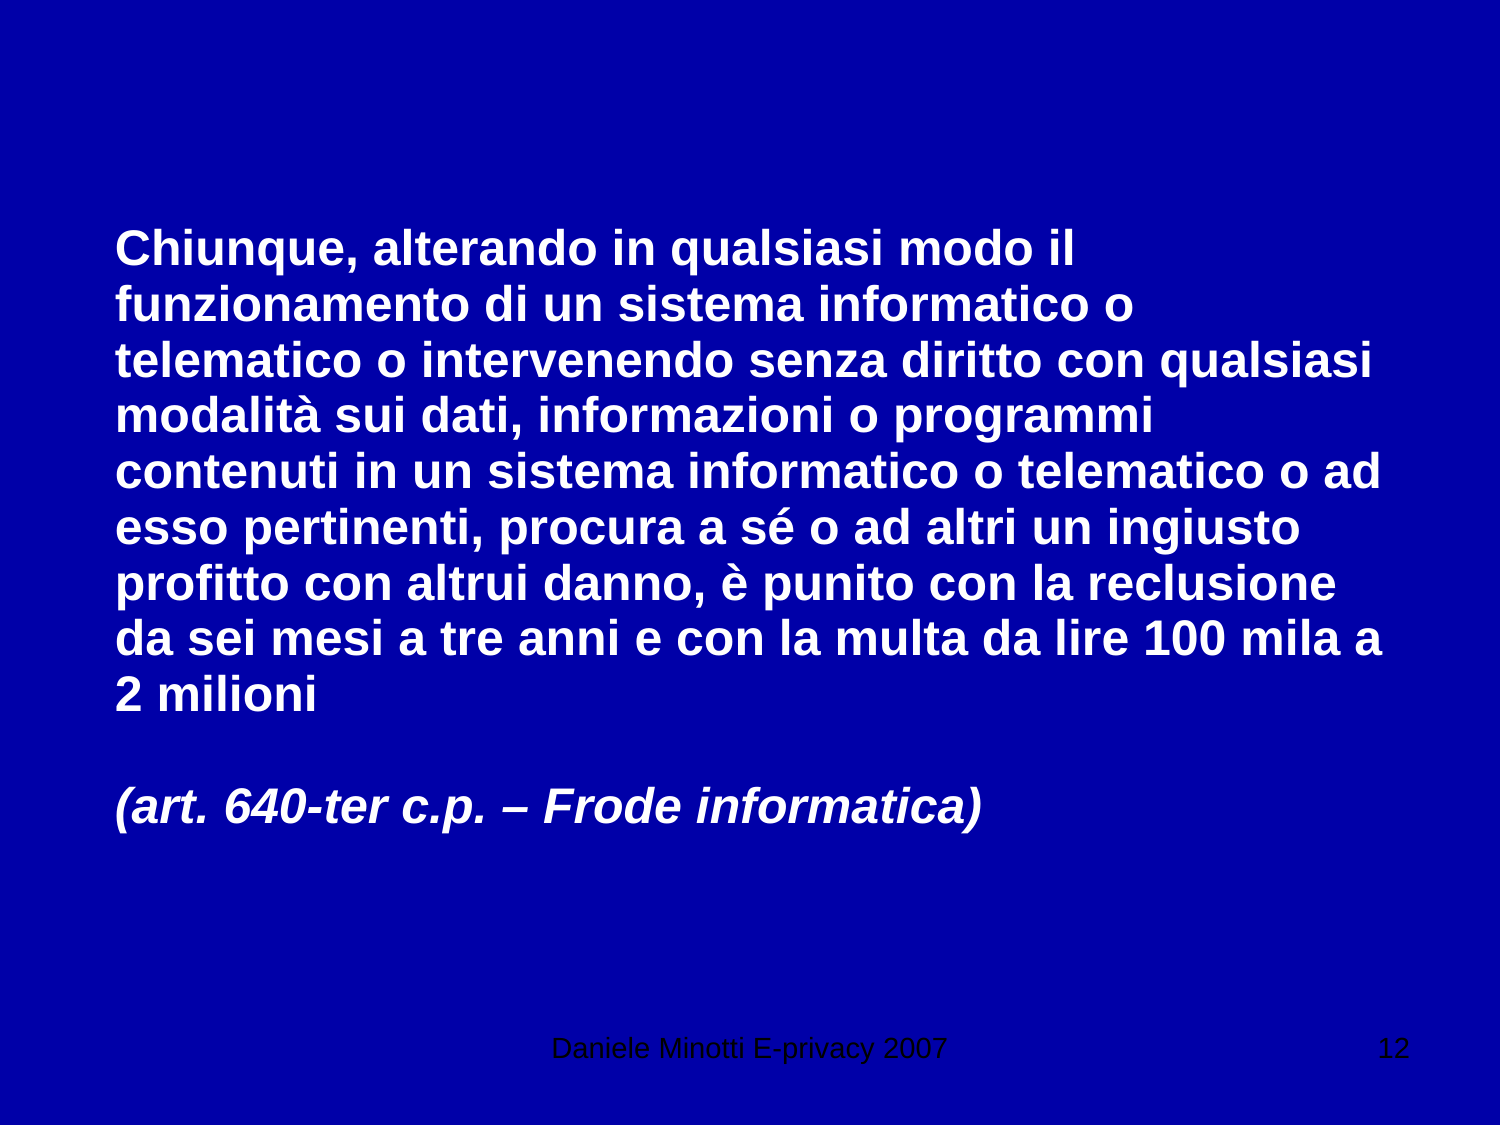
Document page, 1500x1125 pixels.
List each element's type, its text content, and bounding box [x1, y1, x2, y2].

title Chiunque, alterando in qualsiasi modo il funzionamento di un sistema informatico o telematico o intervenendo senza diritto con qualsiasi modalità sui dati, informazioni o programmi contenuti in un sistema informatico o telematico o ad esso pertinenti, procura a sé o ad altri un ingiusto profitto con altrui danno, è punito con la reclusione da sei mesi a tre anni e con la multa da lire 100 mila a 2 milioni (art. 640-ter c.p. – Frode informatica) [100, 90, 1400, 965]
